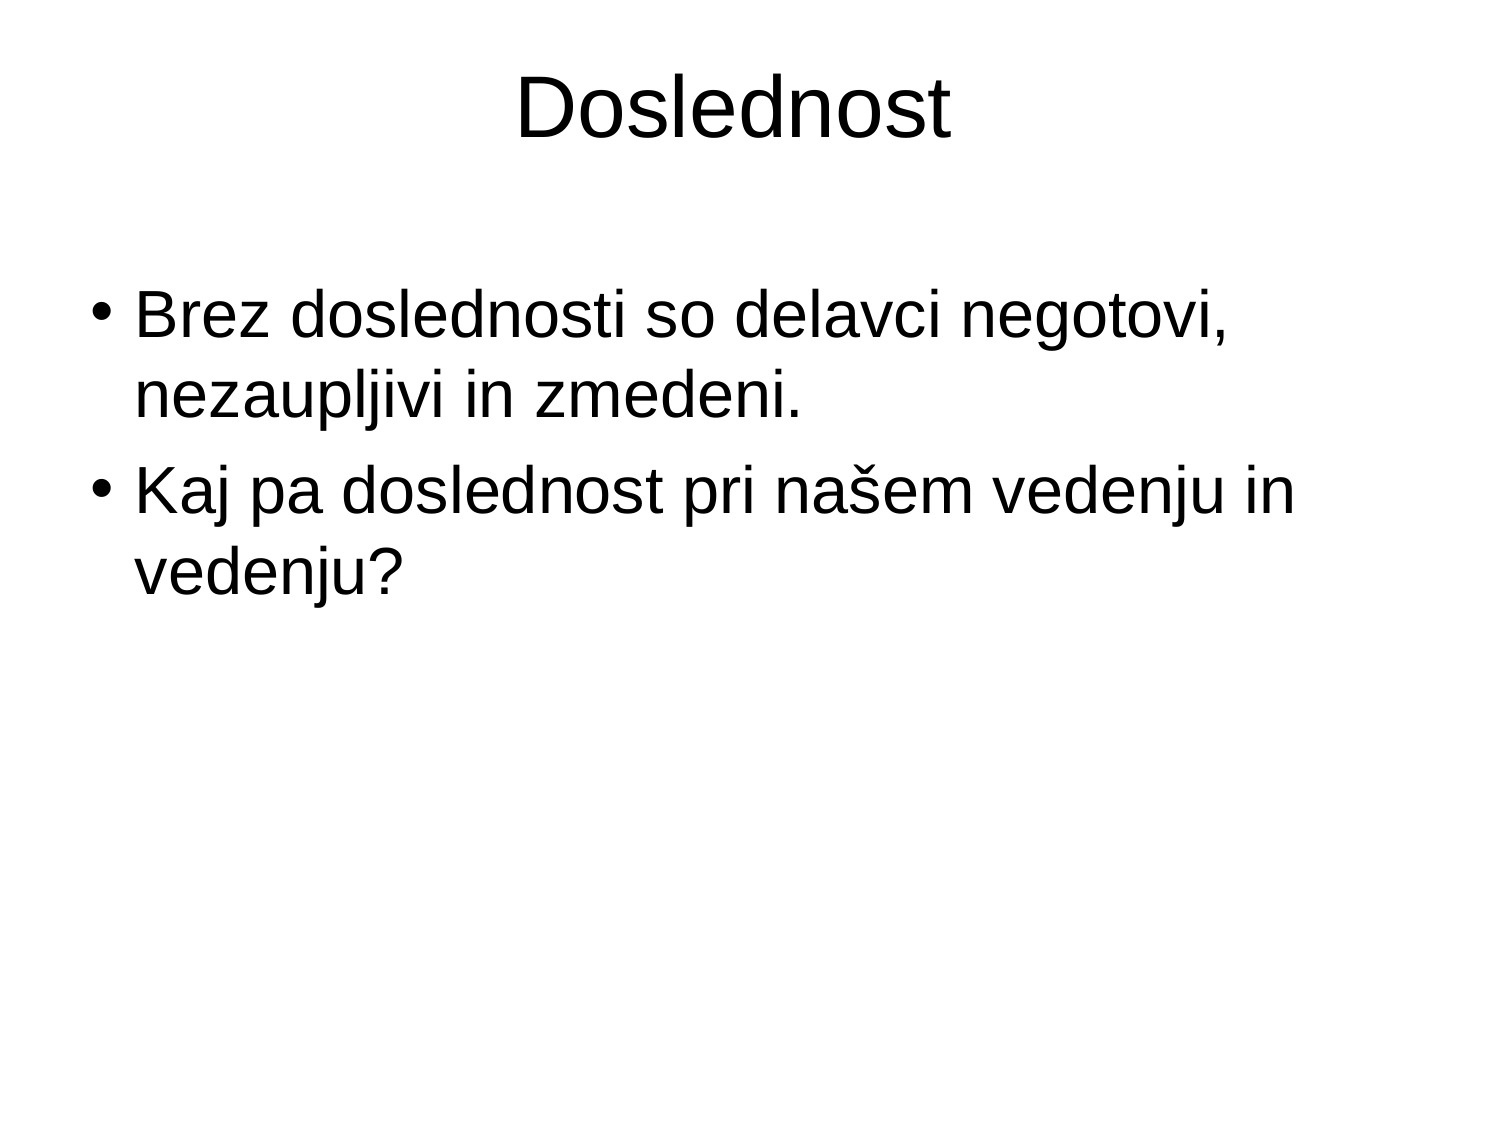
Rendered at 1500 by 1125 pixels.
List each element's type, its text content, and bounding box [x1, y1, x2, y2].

title Doslednost [49, 0, 1450, 162]
list Brez doslednosti so delavci negotovi, nezaupljivi in zmedeni. Kaj pa doslednost pri našem vedenju in vedenju? [74, 262, 1421, 1002]
